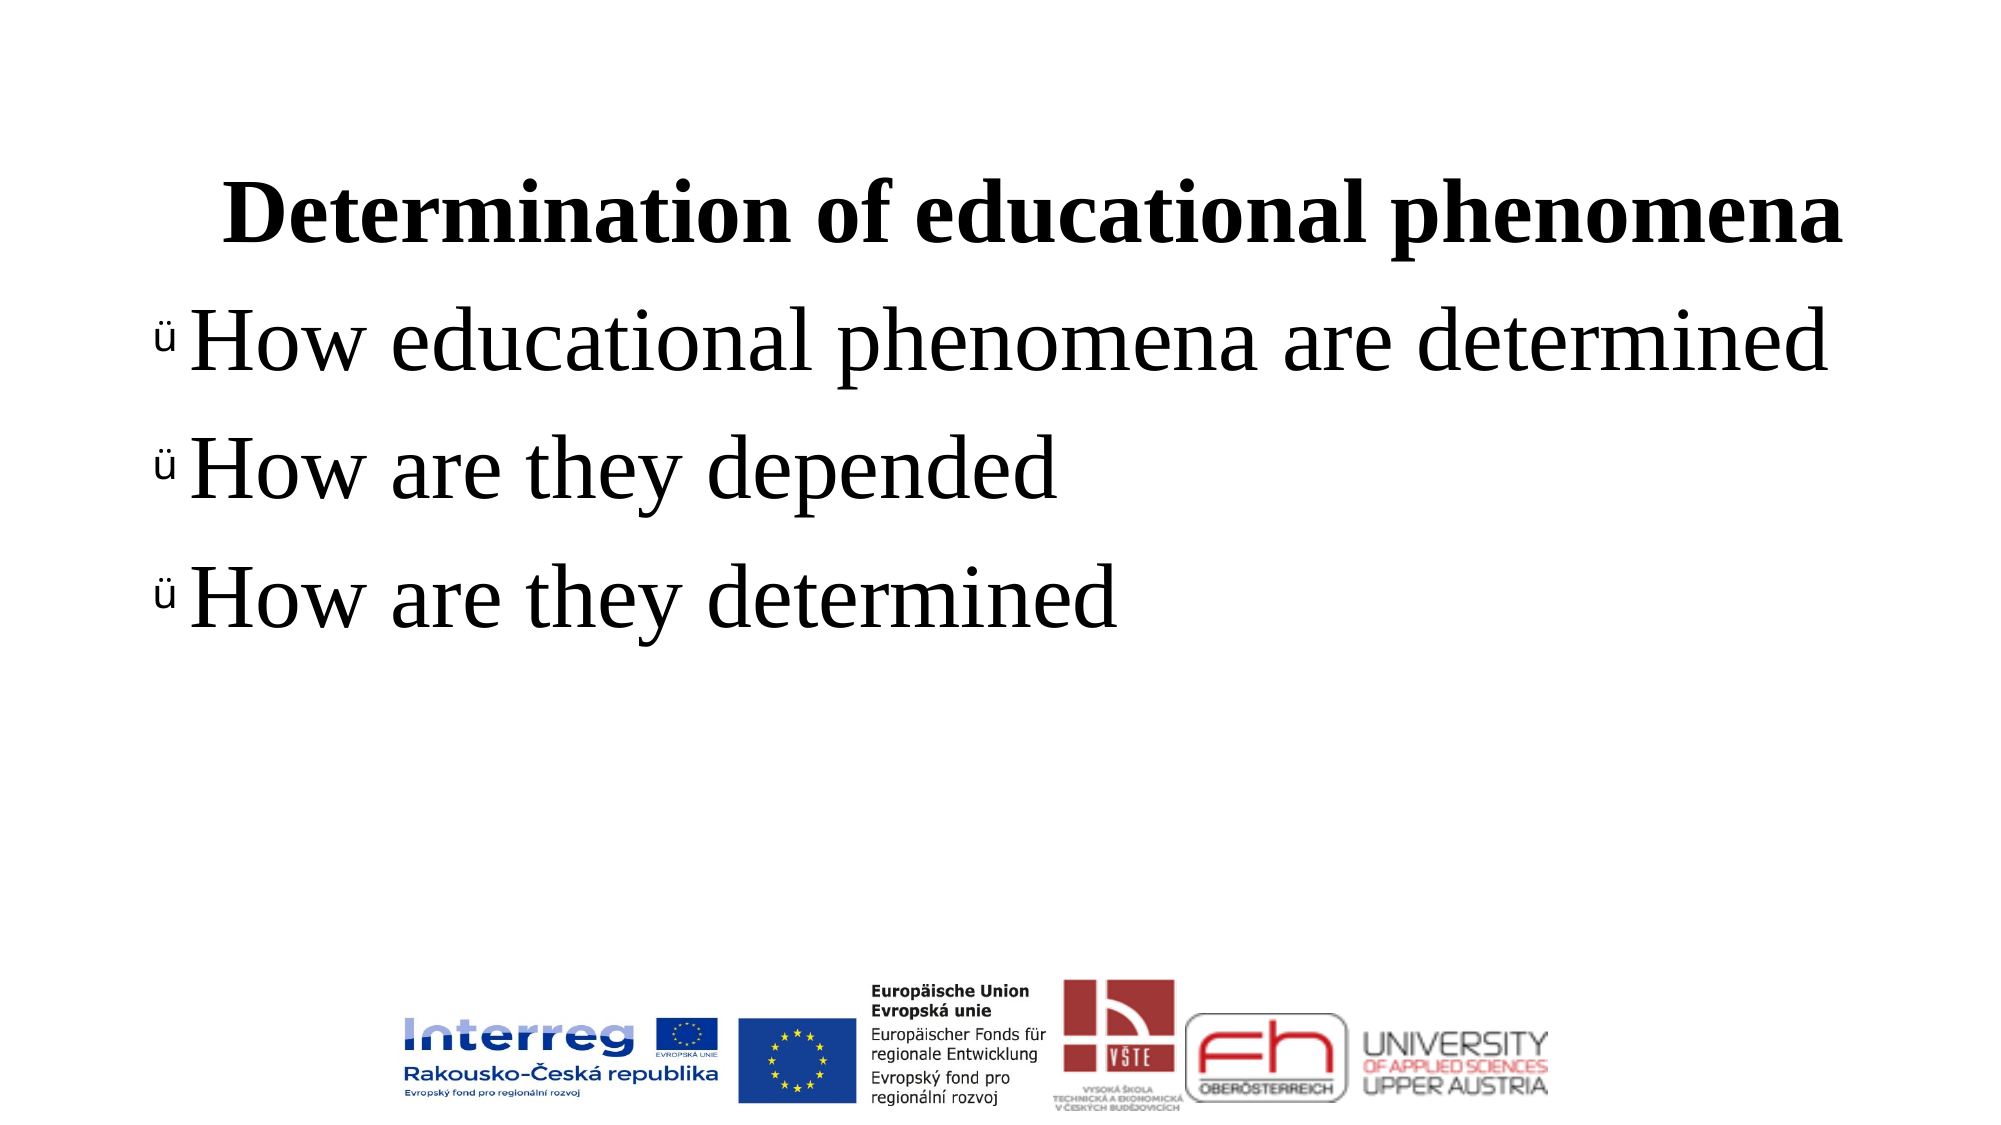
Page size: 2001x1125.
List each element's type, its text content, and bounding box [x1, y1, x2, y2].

picture [1185, 1013, 1548, 1103]
picture [374, 984, 1046, 1125]
picture [1053, 979, 1184, 1111]
list Determination of educational phenomena How educational phenomena are determined How are they depended How are they determined [137, 155, 1932, 1014]
